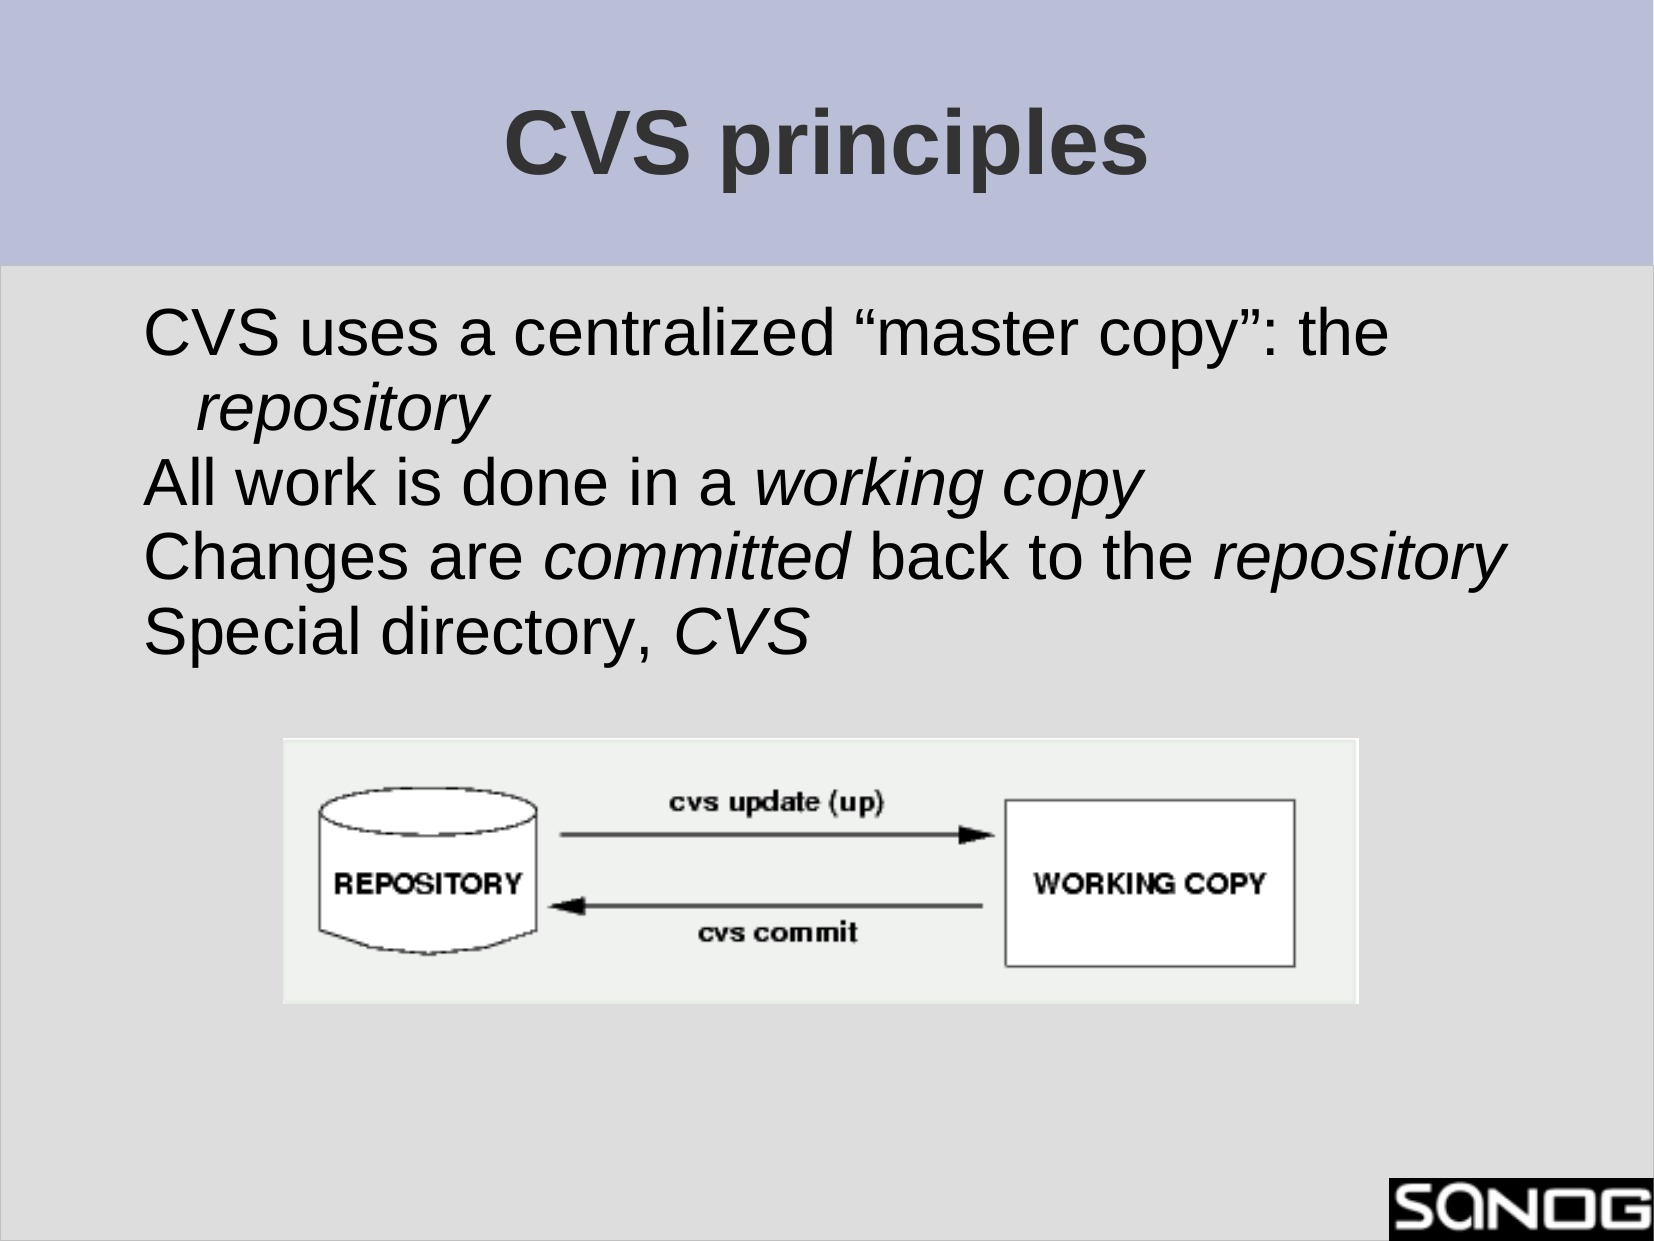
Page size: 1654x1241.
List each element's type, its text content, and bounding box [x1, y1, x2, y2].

list CVS uses a centralized “master copy”: the repository All work is done in a working copy Changes are committed back to the repository Special directory, CVS [125, 295, 1565, 1123]
picture [1389, 1178, 1654, 1241]
title CVS principles [121, 26, 1534, 260]
picture [283, 738, 1359, 1004]
